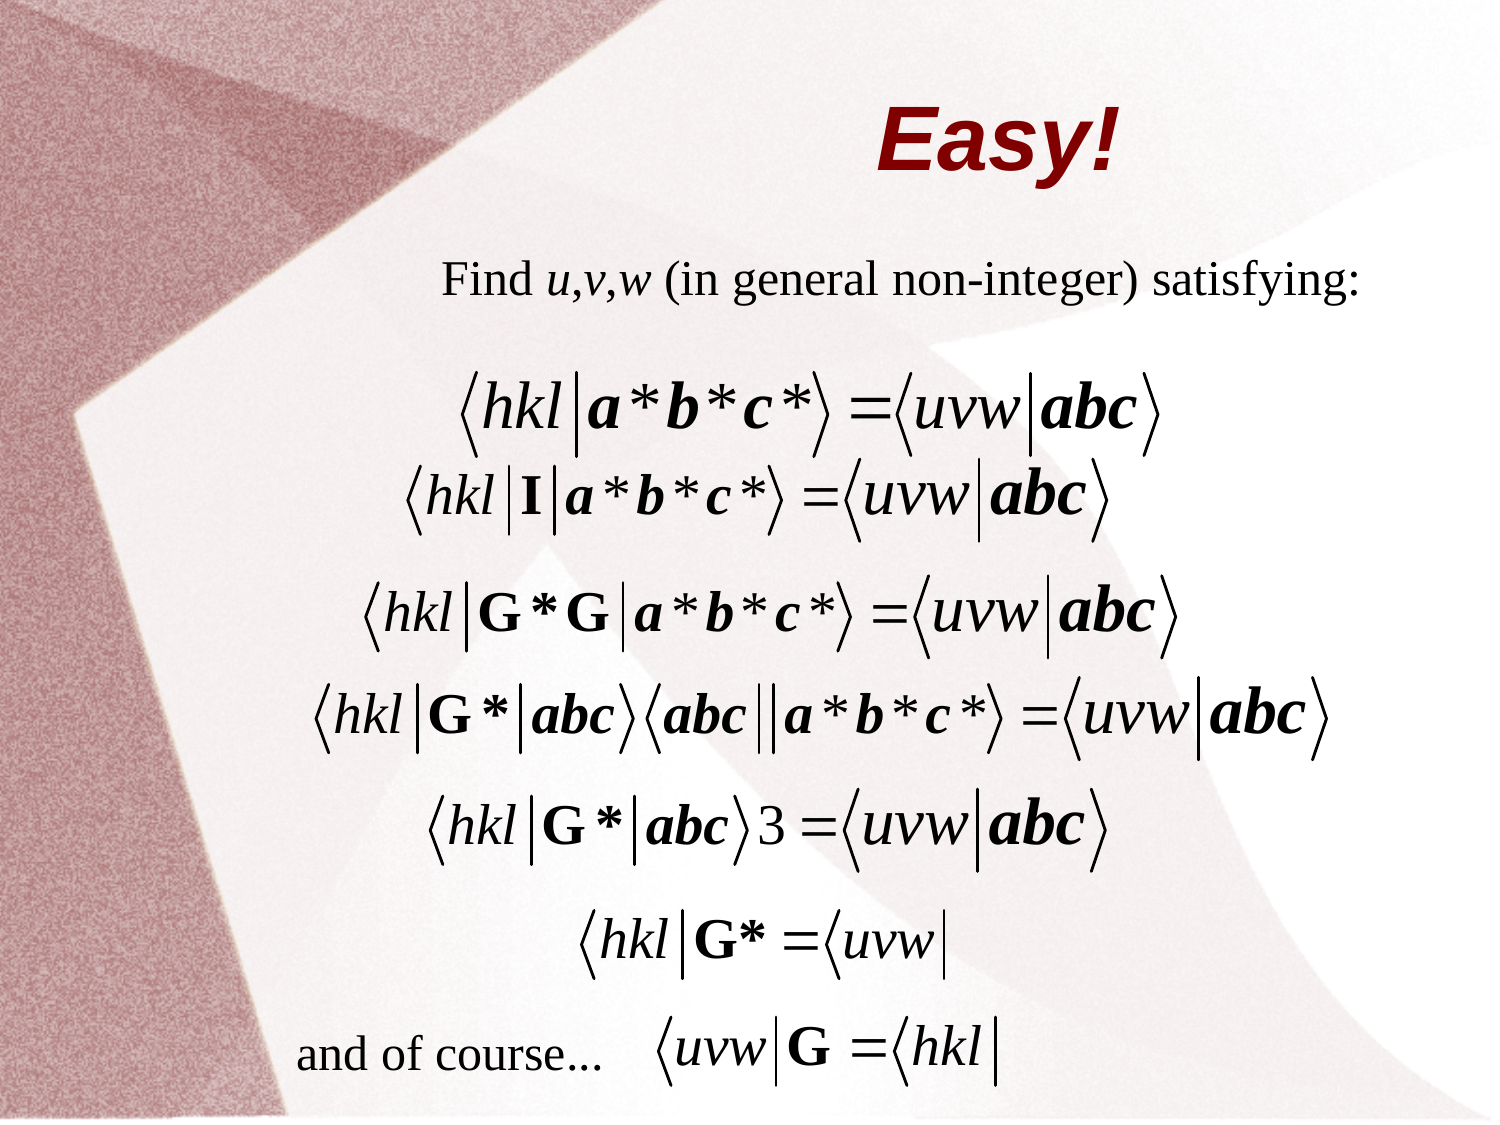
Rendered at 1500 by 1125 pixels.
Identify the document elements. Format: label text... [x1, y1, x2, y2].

title Easy! [541, 52, 1458, 226]
chart [647, 1003, 1009, 1100]
chart [396, 361, 1174, 554]
chart [570, 896, 956, 993]
chart [419, 777, 1118, 884]
text_box Find u,v,w (in general non-integer) satisfying: [425, 241, 1378, 316]
text_box and of course... [280, 1016, 620, 1091]
picture [0, 0, 1500, 1125]
chart [305, 563, 1341, 772]
